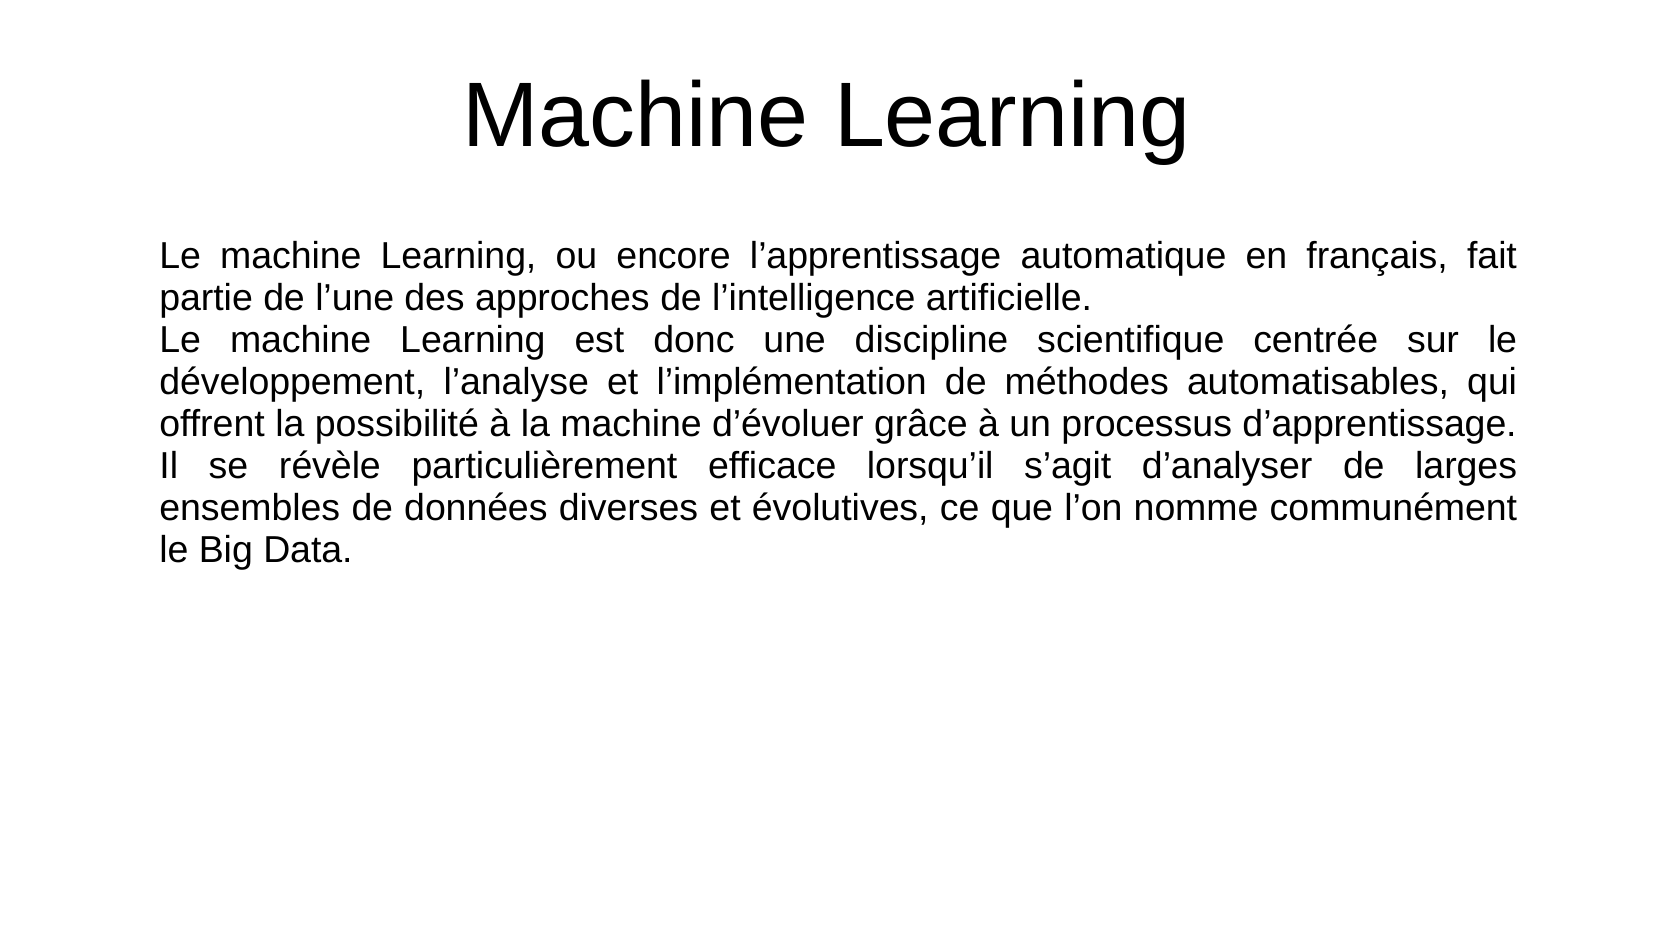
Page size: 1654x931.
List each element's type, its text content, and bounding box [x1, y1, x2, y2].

title Machine Learning [82, 37, 1571, 193]
text_box Le machine Learning, ou encore l’apprentissage automatique en français, fait partie de l’une des approches de l’intelligence artificielle. Le machine Learning est donc une discipline scientifique centrée sur le développement, l’analyse et l’implémentation de méthodes automatisables, qui offrent la possibilité à la machine d’évoluer grâce à un processus d’apprentissage. Il se révèle particulièrement efficace lorsqu’il s’agit d’analyser de larges ensembles de données diverses et évolutives, ce que l’on nomme communément le Big Data. [144, 227, 1533, 830]
